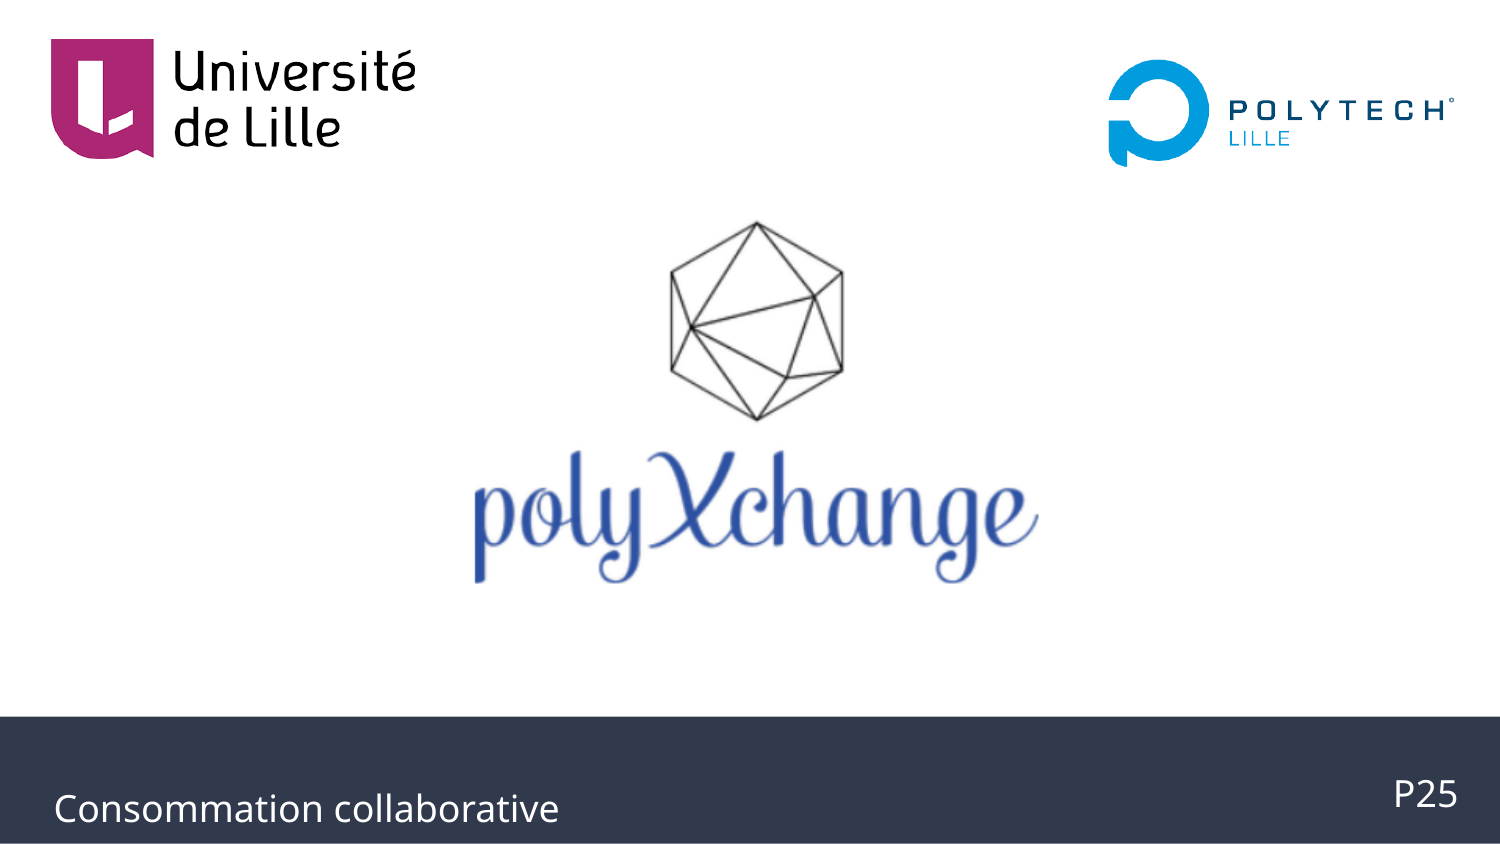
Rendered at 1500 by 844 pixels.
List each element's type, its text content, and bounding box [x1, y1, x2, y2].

picture [444, 212, 1056, 598]
text_box P25 [1377, 748, 1500, 844]
list Consommation collaborative [38, 766, 1377, 843]
picture [1076, 39, 1486, 186]
picture [51, 39, 415, 159]
